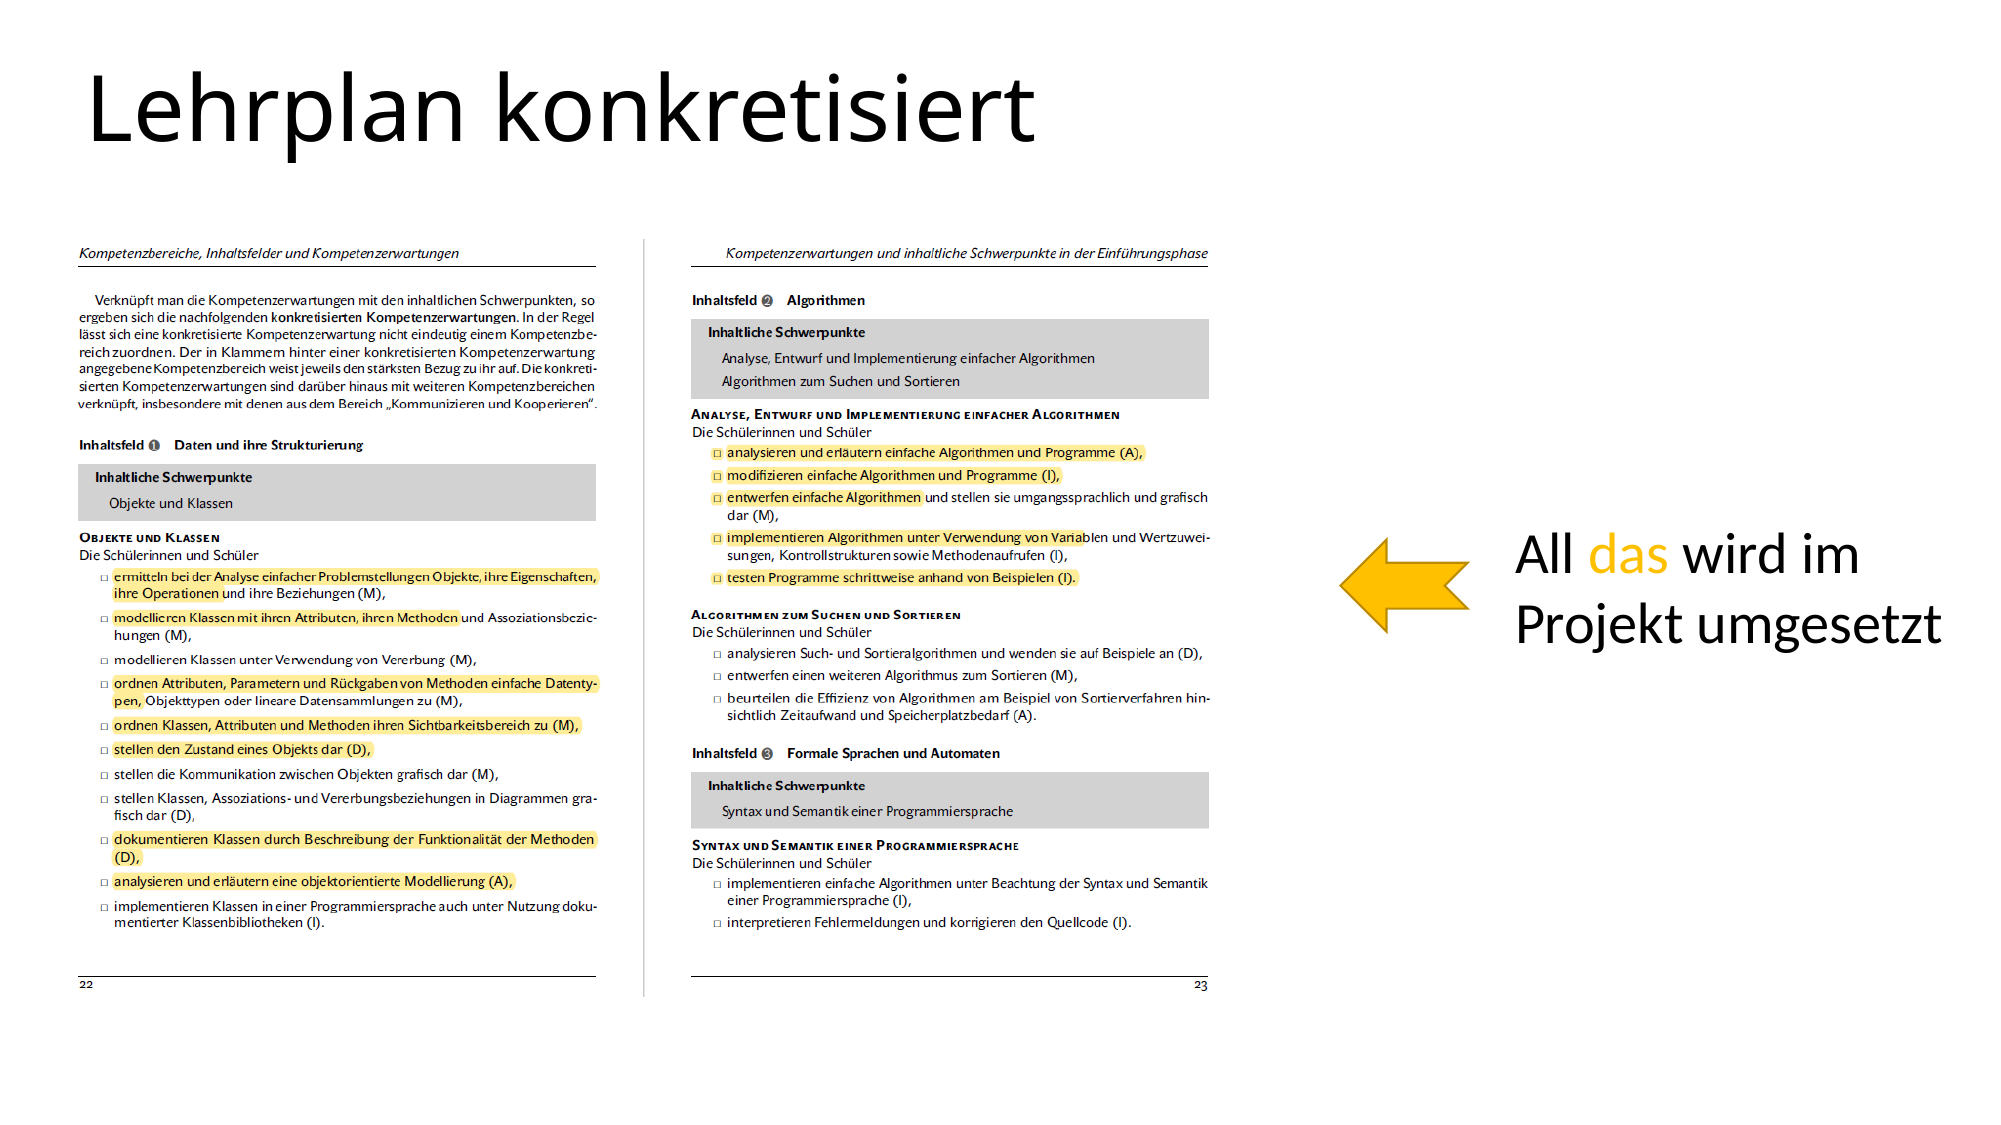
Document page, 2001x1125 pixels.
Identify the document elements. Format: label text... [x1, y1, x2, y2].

text_box All das wird im Projekt umgesetzt [1500, 507, 1975, 664]
title Lehrplan konkretisiert [70, 0, 1985, 225]
picture [70, 239, 1220, 997]
text_box [1340, 539, 1468, 632]
